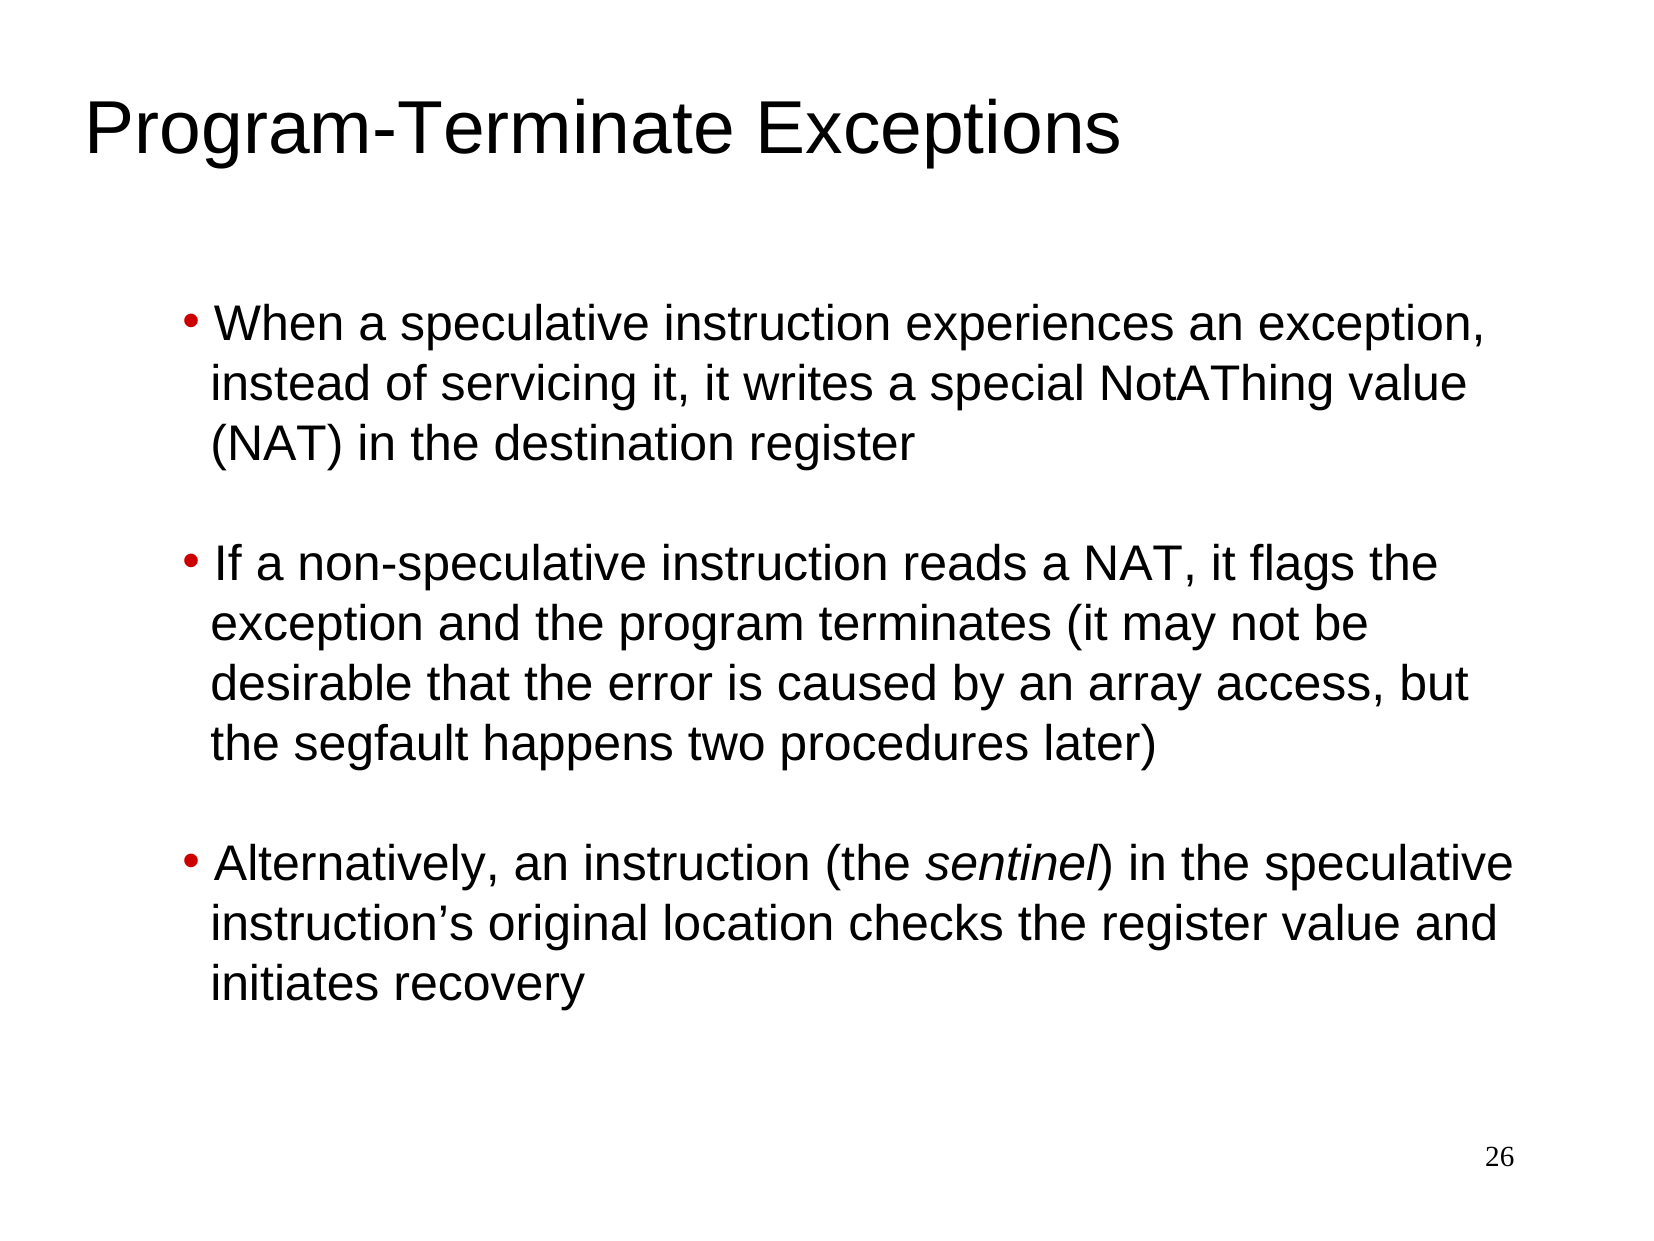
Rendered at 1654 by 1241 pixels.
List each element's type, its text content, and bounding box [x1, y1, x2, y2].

text_box Program-Terminate Exceptions [70, 71, 1139, 177]
text_box <number> [1184, 1129, 1530, 1213]
text_box When a speculative instruction experiences an exception, instead of servicing it, it writes a special NotAThing value (NAT) in the destination register If a non-speculative instruction reads a NAT, it flags the exception and the program terminates (it may not be desirable that the error is caused by an array access, but the segfault happens two procedures later) Alternatively, an instruction (the sentinel) in the speculative instruction’s original location checks the register value and initiates recovery [167, 282, 1530, 1019]
